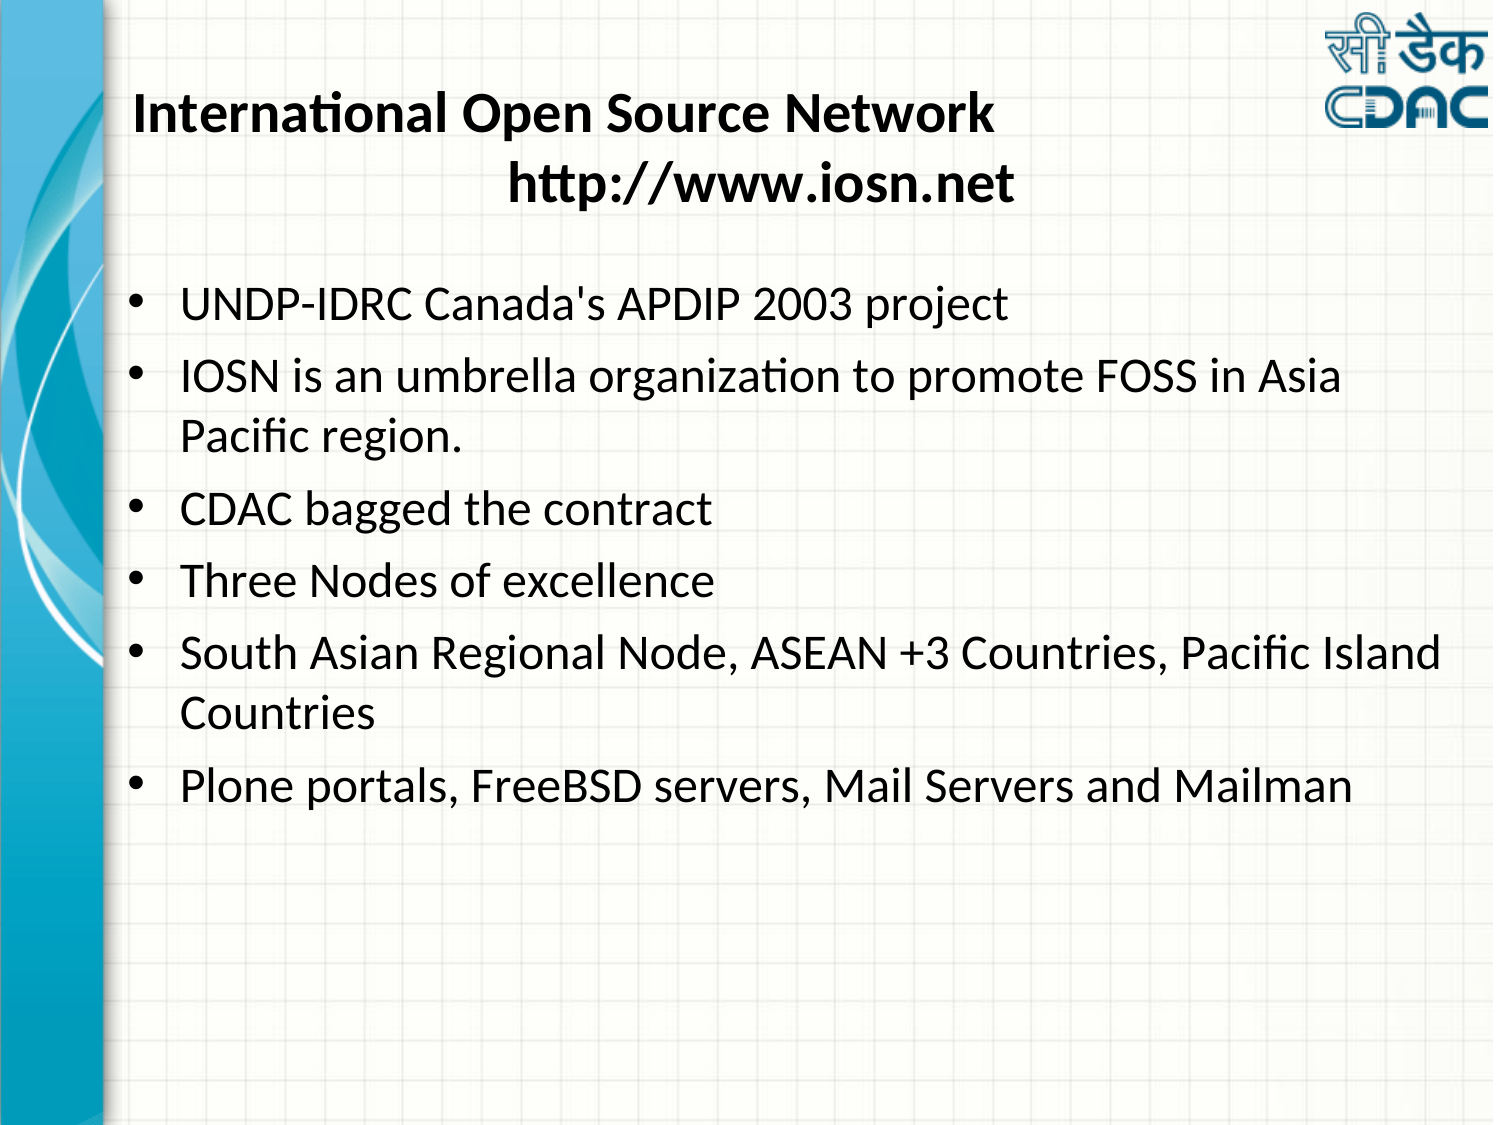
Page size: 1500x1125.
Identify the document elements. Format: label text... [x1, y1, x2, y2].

text_box International Open Source Network http://www.iosn.net [117, 49, 1468, 238]
text_box UNDP-IDRC Canada's APDIP 2003 project IOSN is an umbrella organization to promote FOSS in Asia Pacific region. CDAC bagged the contract Three Nodes of excellence South Asian Regional Node, ASEAN +3 Countries, Pacific Island Countries Plone portals, FreeBSD servers, Mail Servers and Mailman [112, 262, 1463, 1125]
picture [0, 0, 1493, 1125]
